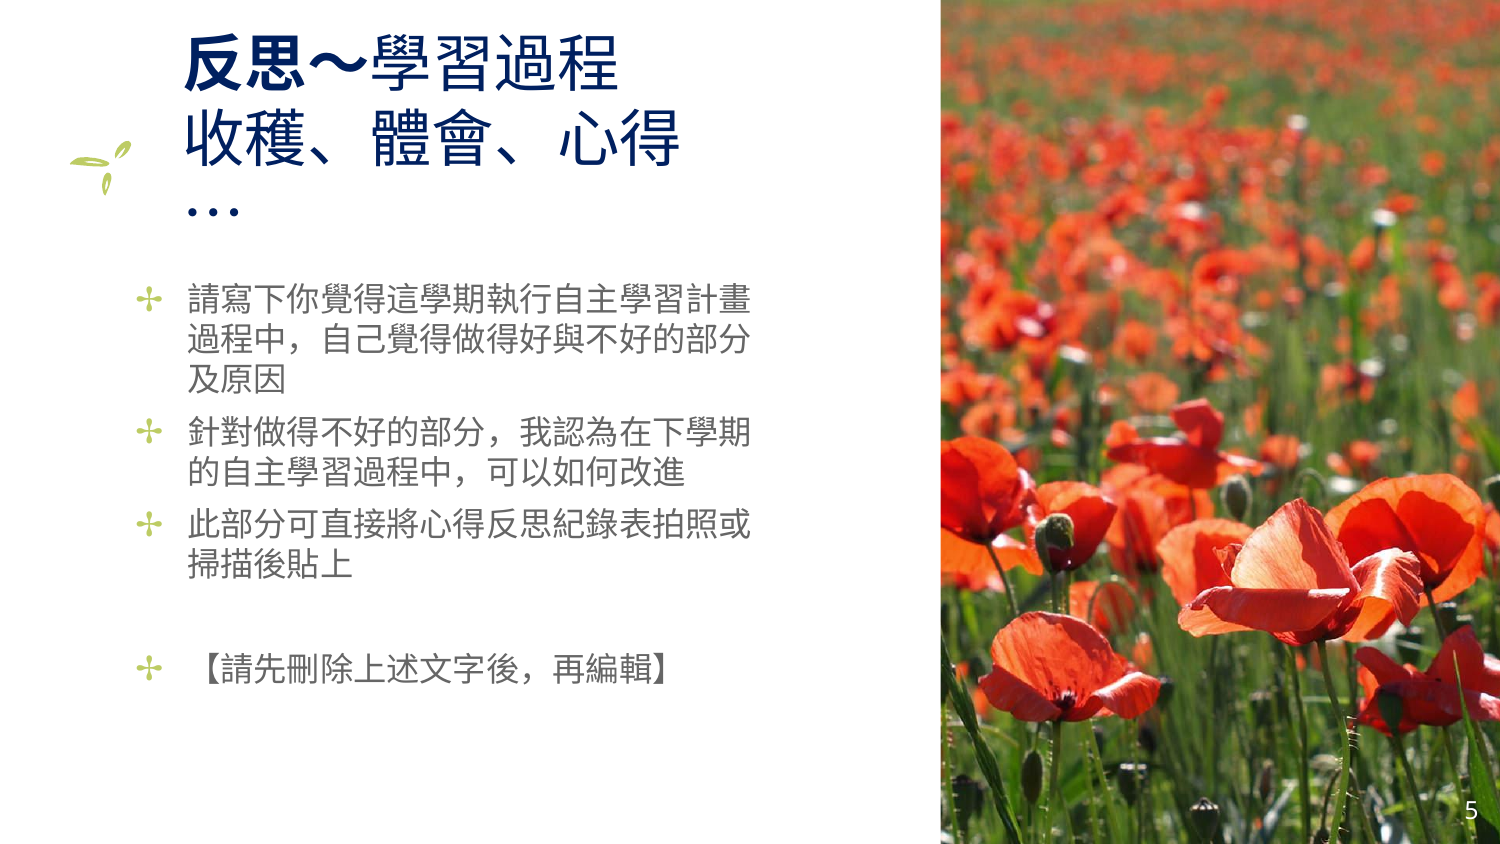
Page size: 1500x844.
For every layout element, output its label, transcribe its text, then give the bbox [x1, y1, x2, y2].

list 請寫下你覺得這學期執行自主學習計畫過程中，自己覺得做得好與不好的部分及原因 針對做得不好的部分，我認為在下學期的自主學習過程中，可以如何改進 此部分可直接將心得反思紀錄表拍照或掃描後貼上 【請先刪除上述文字後，再編輯】 [97, 263, 782, 804]
slide_number 1 [1403, 779, 1494, 844]
title 反思〜學習過程 收穫、體會、心得… [167, 81, 759, 263]
picture [940, 0, 1500, 844]
